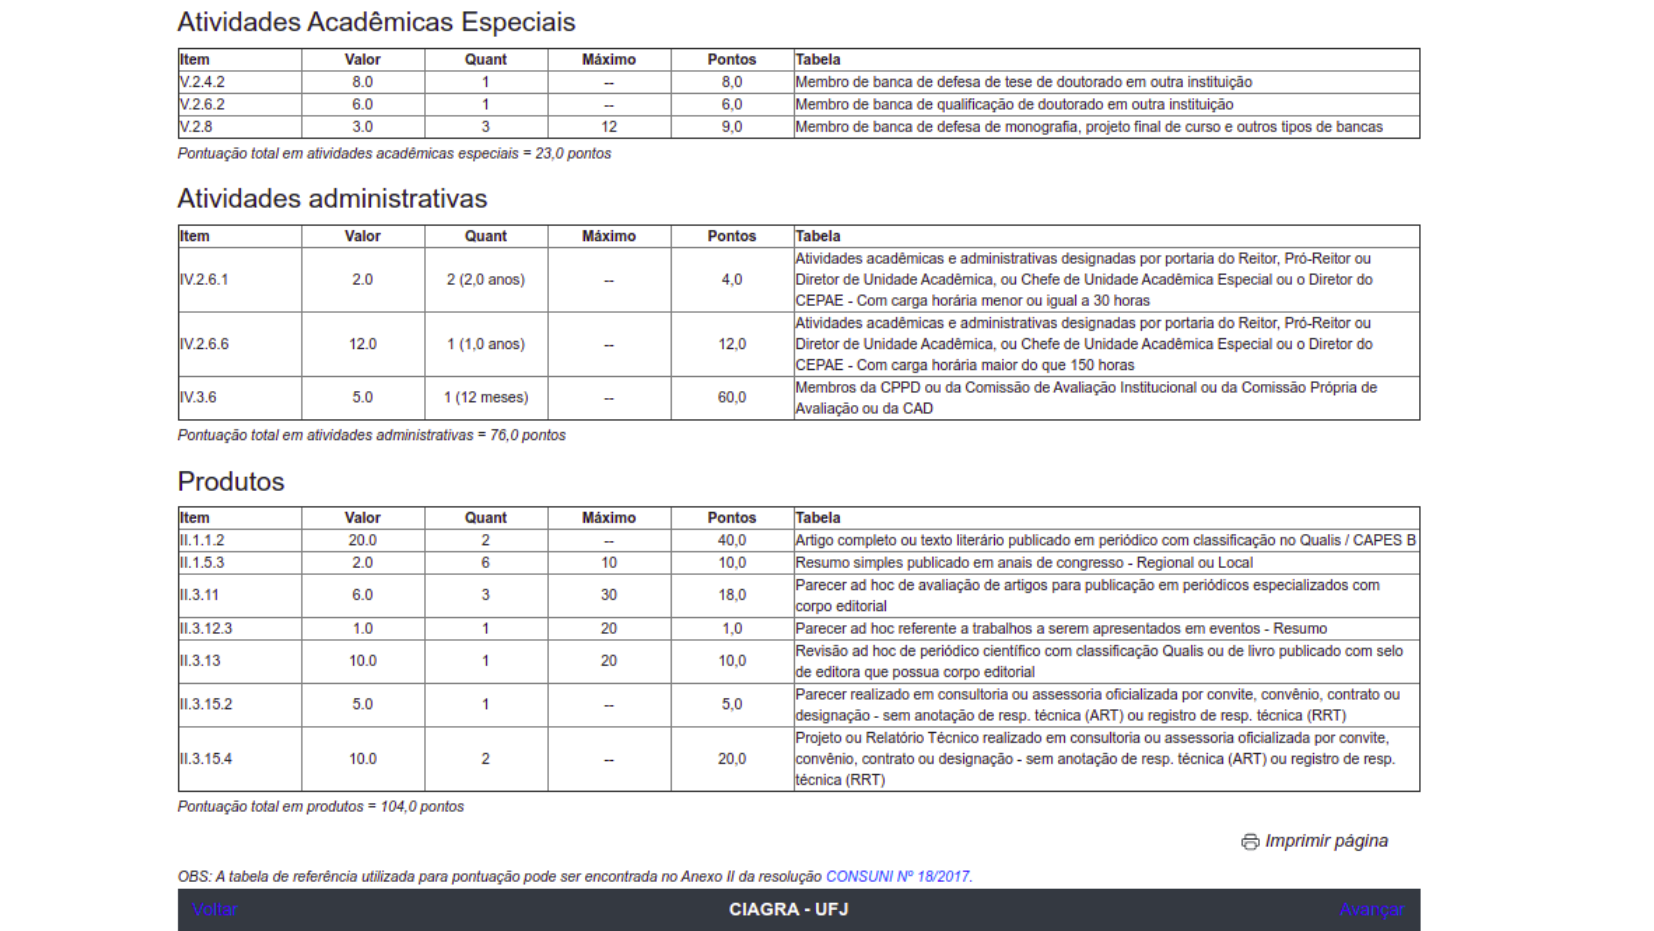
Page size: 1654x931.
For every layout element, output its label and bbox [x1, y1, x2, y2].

picture [153, 0, 1439, 931]
